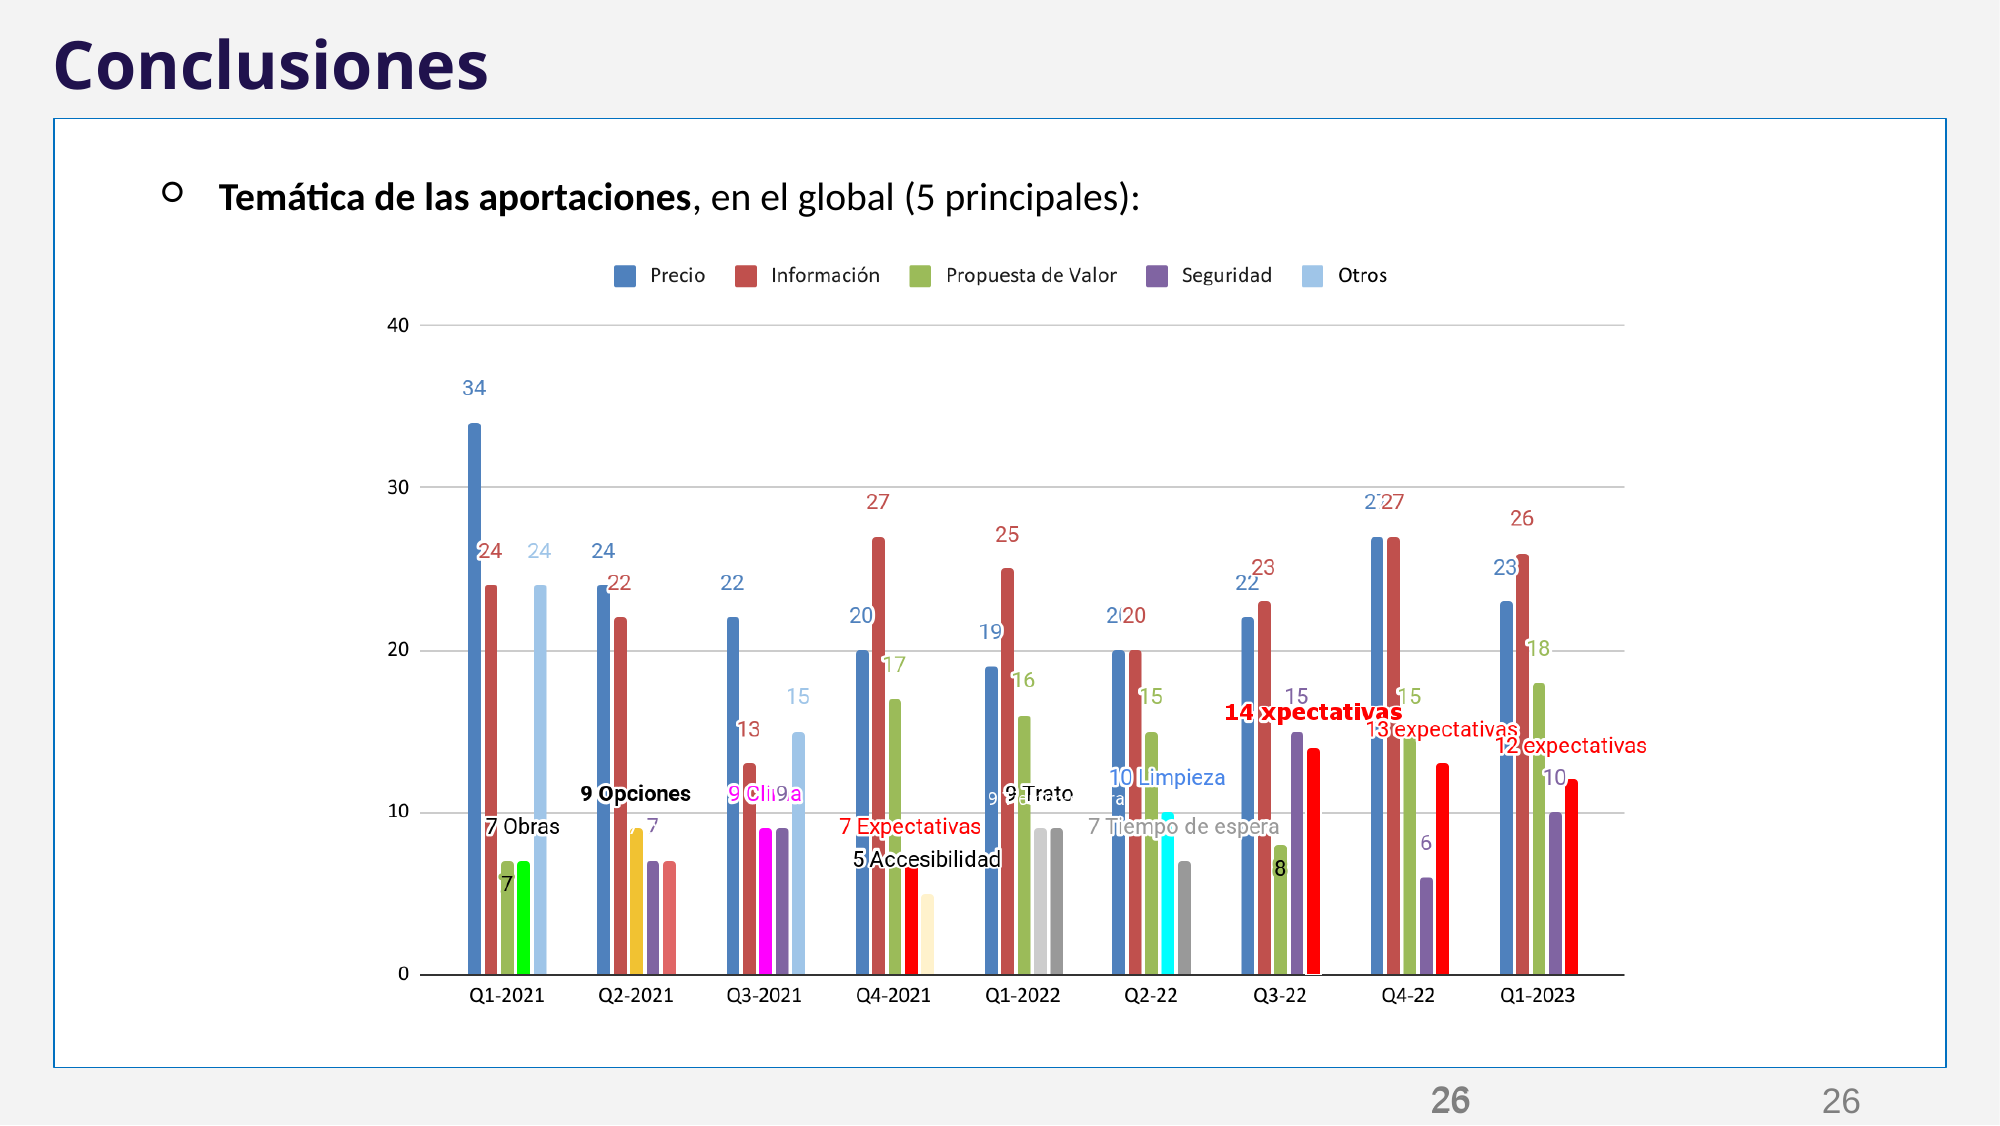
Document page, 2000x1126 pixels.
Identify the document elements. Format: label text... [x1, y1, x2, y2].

picture [335, 224, 1665, 1048]
text_box Conclusiones [52, 0, 1945, 126]
text_box <number> [1412, 1069, 1880, 1126]
text_box Temática de las aportaciones, en el global (5 principales): [53, 118, 1947, 1068]
